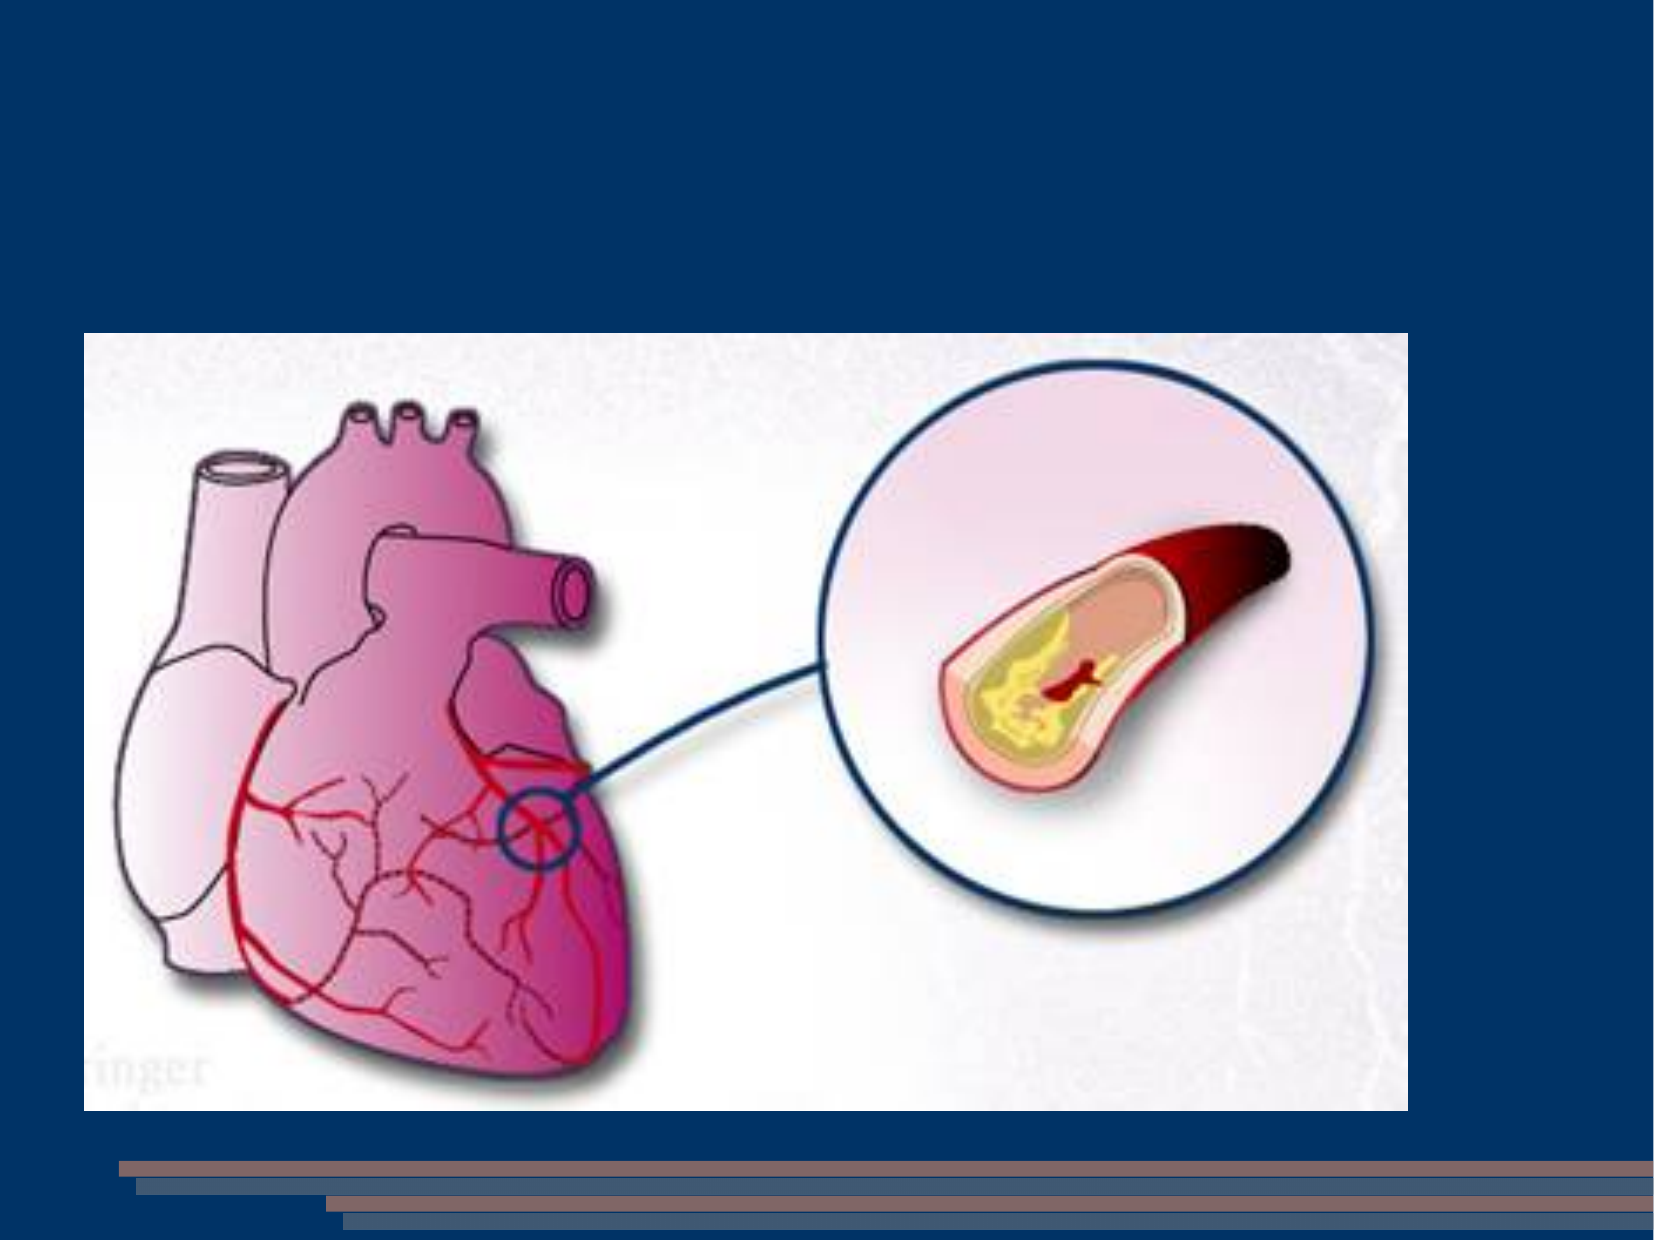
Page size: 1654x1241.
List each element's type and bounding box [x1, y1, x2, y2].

picture [84, 333, 1408, 1111]
